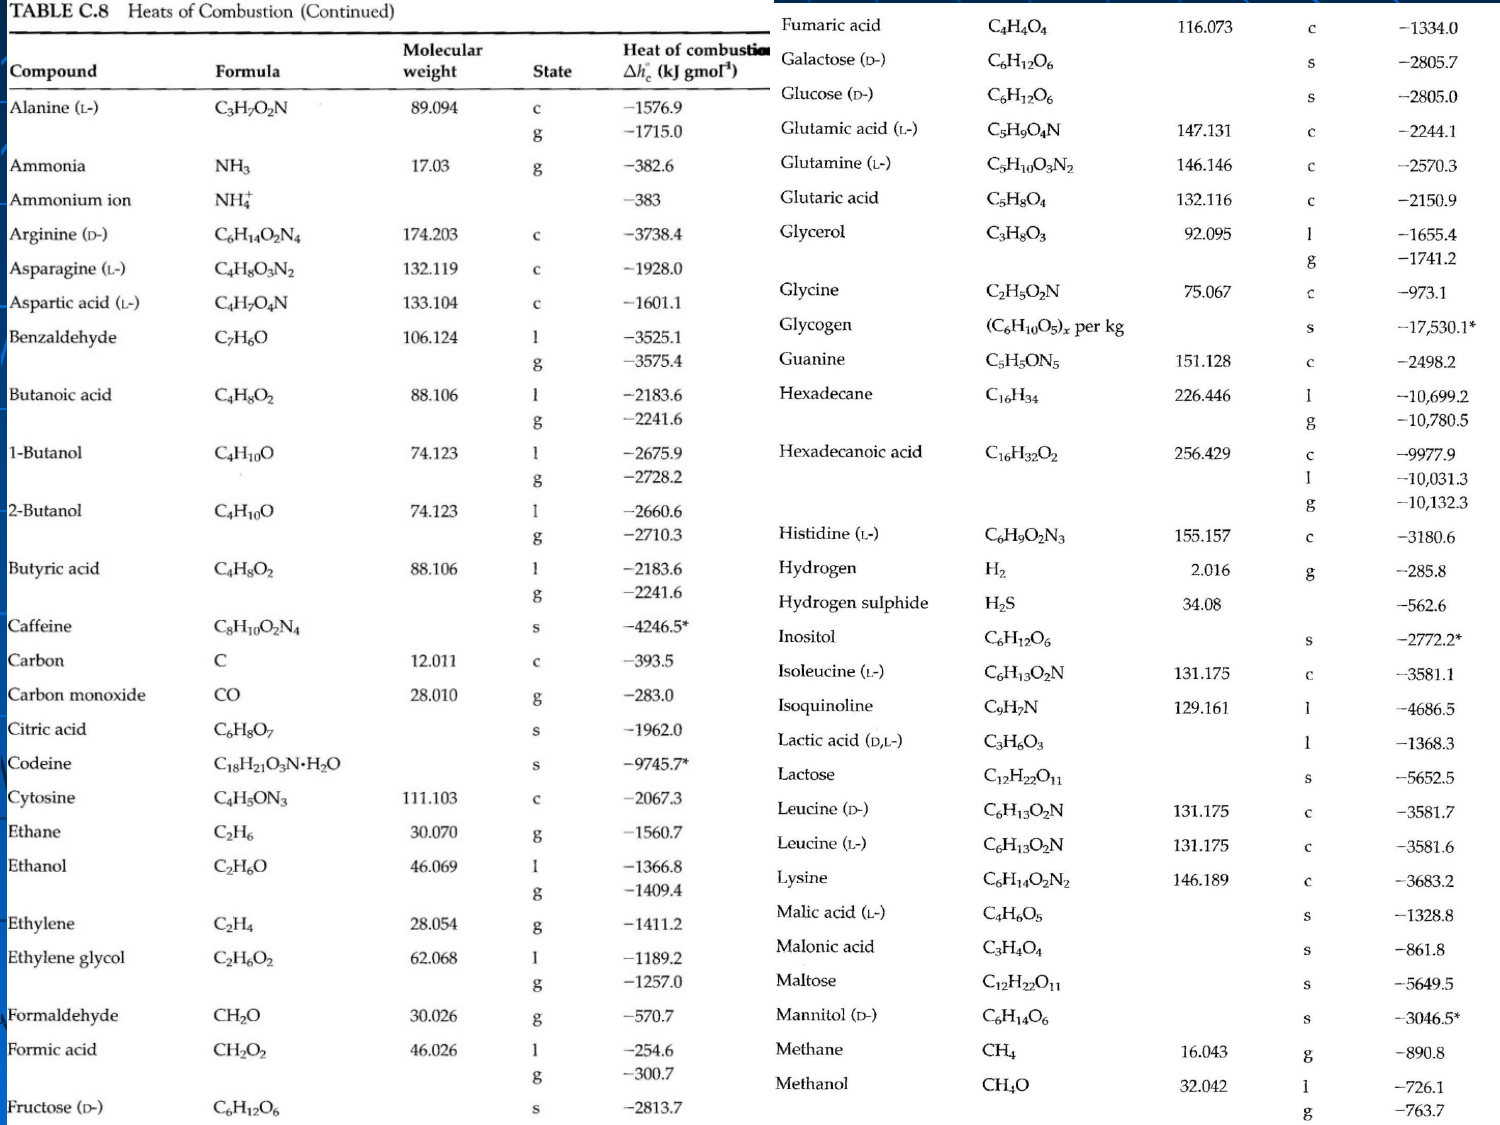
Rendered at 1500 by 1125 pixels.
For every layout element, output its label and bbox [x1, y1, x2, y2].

picture [770, 3, 1500, 1125]
text_box [7, 0, 774, 1125]
